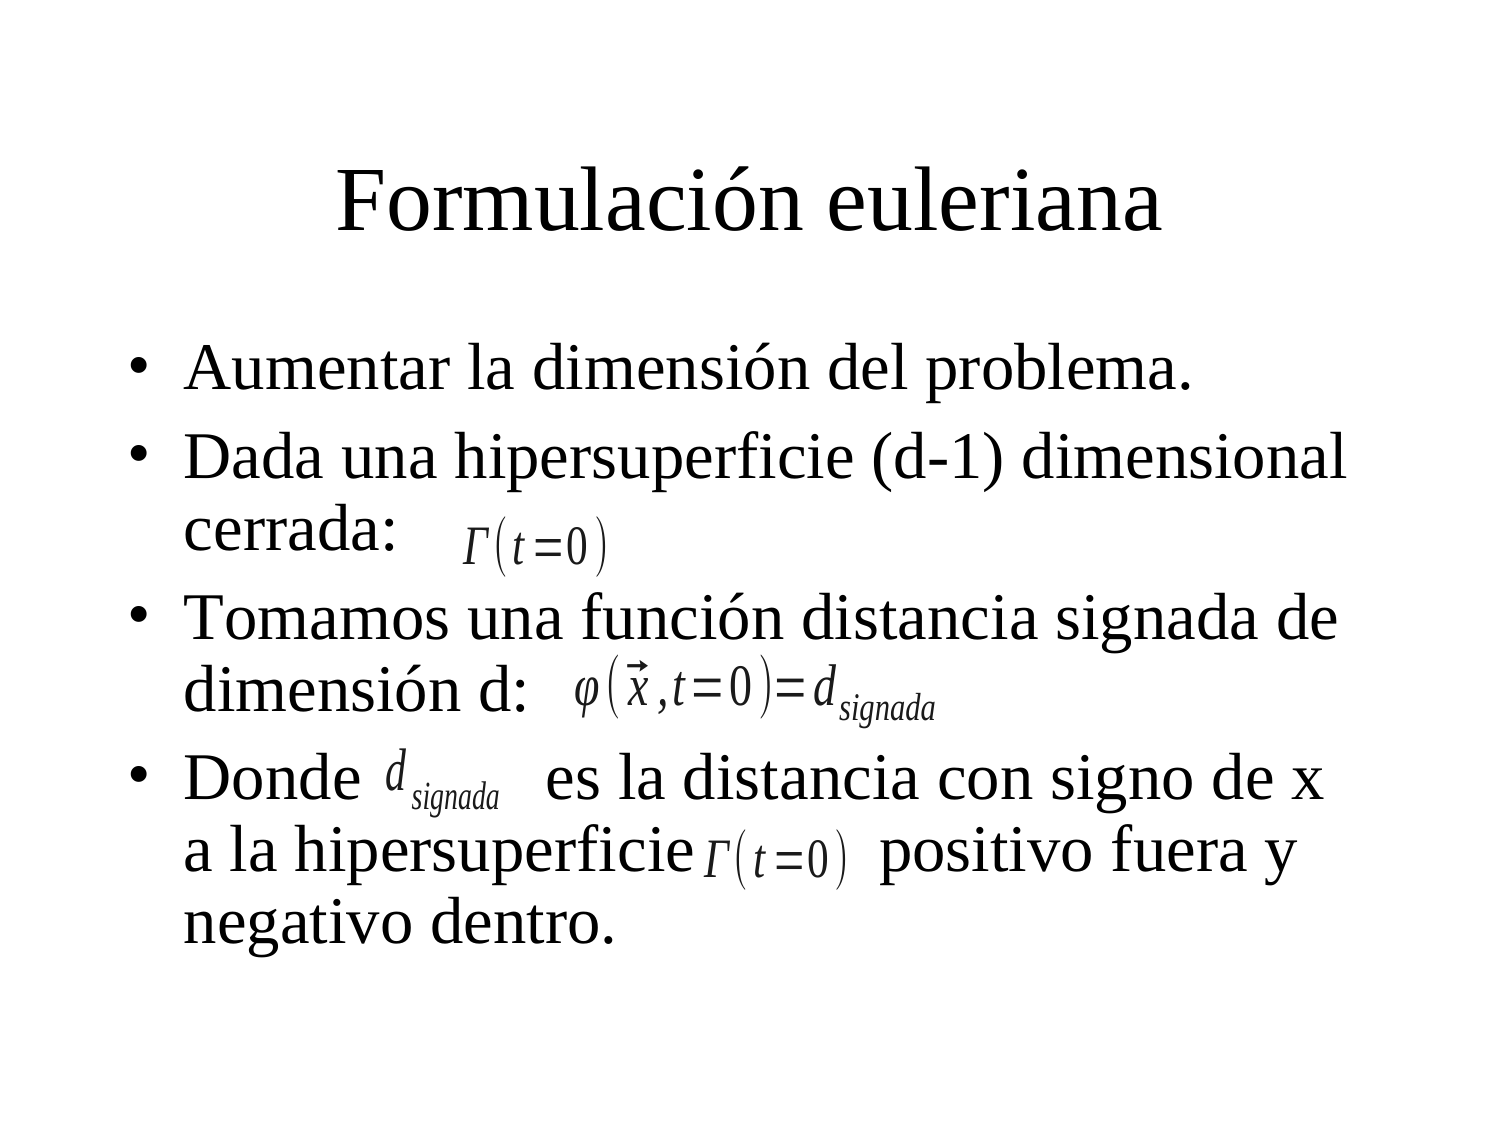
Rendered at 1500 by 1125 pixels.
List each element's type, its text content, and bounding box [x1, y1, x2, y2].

chart [375, 737, 514, 818]
chart [690, 825, 863, 893]
chart [562, 650, 952, 730]
chart [450, 512, 622, 580]
text_box Formulación euleriana [112, 99, 1388, 288]
text_box Aumentar la dimensión del problema. Dada una hipersuperficie (d-1) dimensional cerrada: Tomamos una función distancia signada de dimensión d: Donde es la distancia con signo de x a la hipersuperficie positivo fuera y negativo dentro. [112, 324, 1388, 1001]
